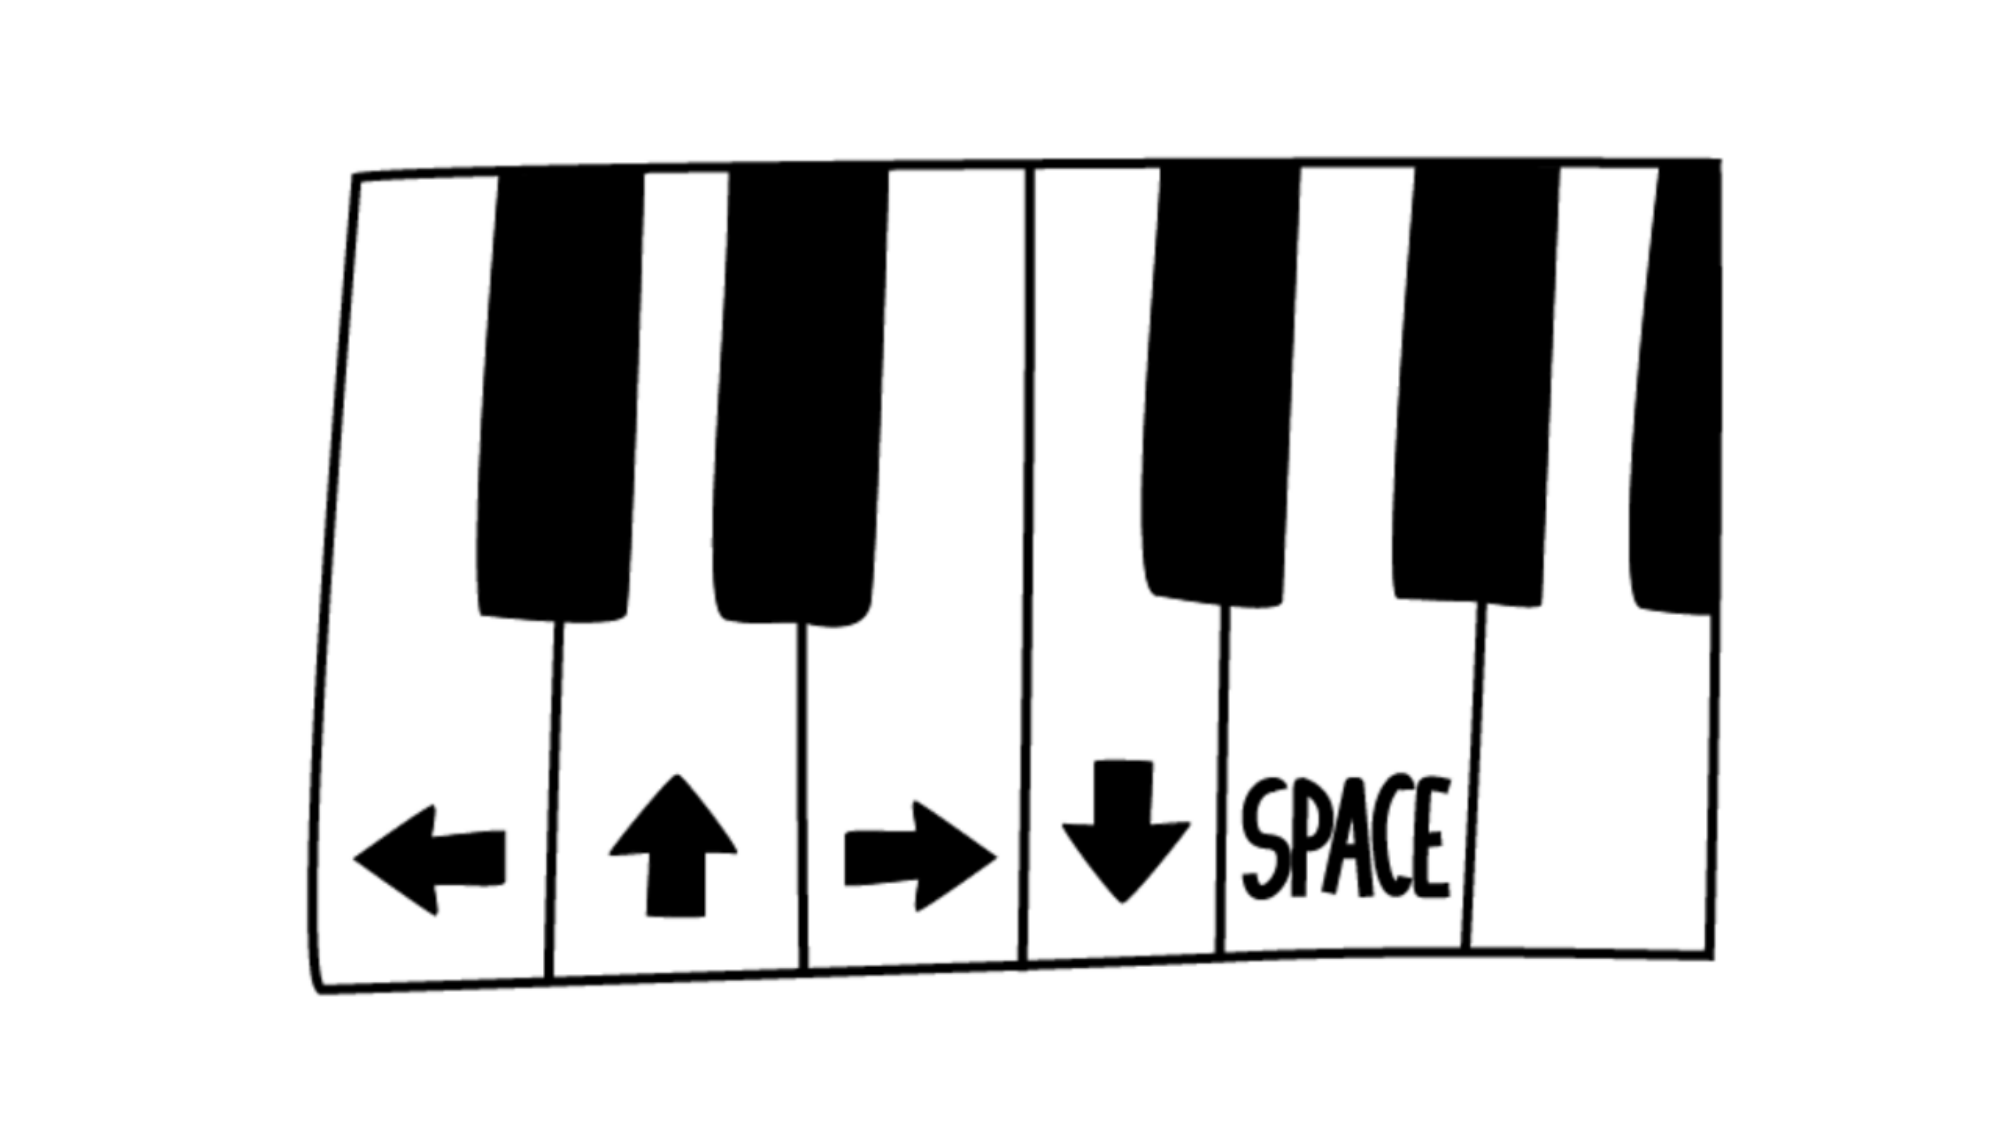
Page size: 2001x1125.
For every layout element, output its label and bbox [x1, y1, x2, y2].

picture [134, 83, 1866, 1042]
